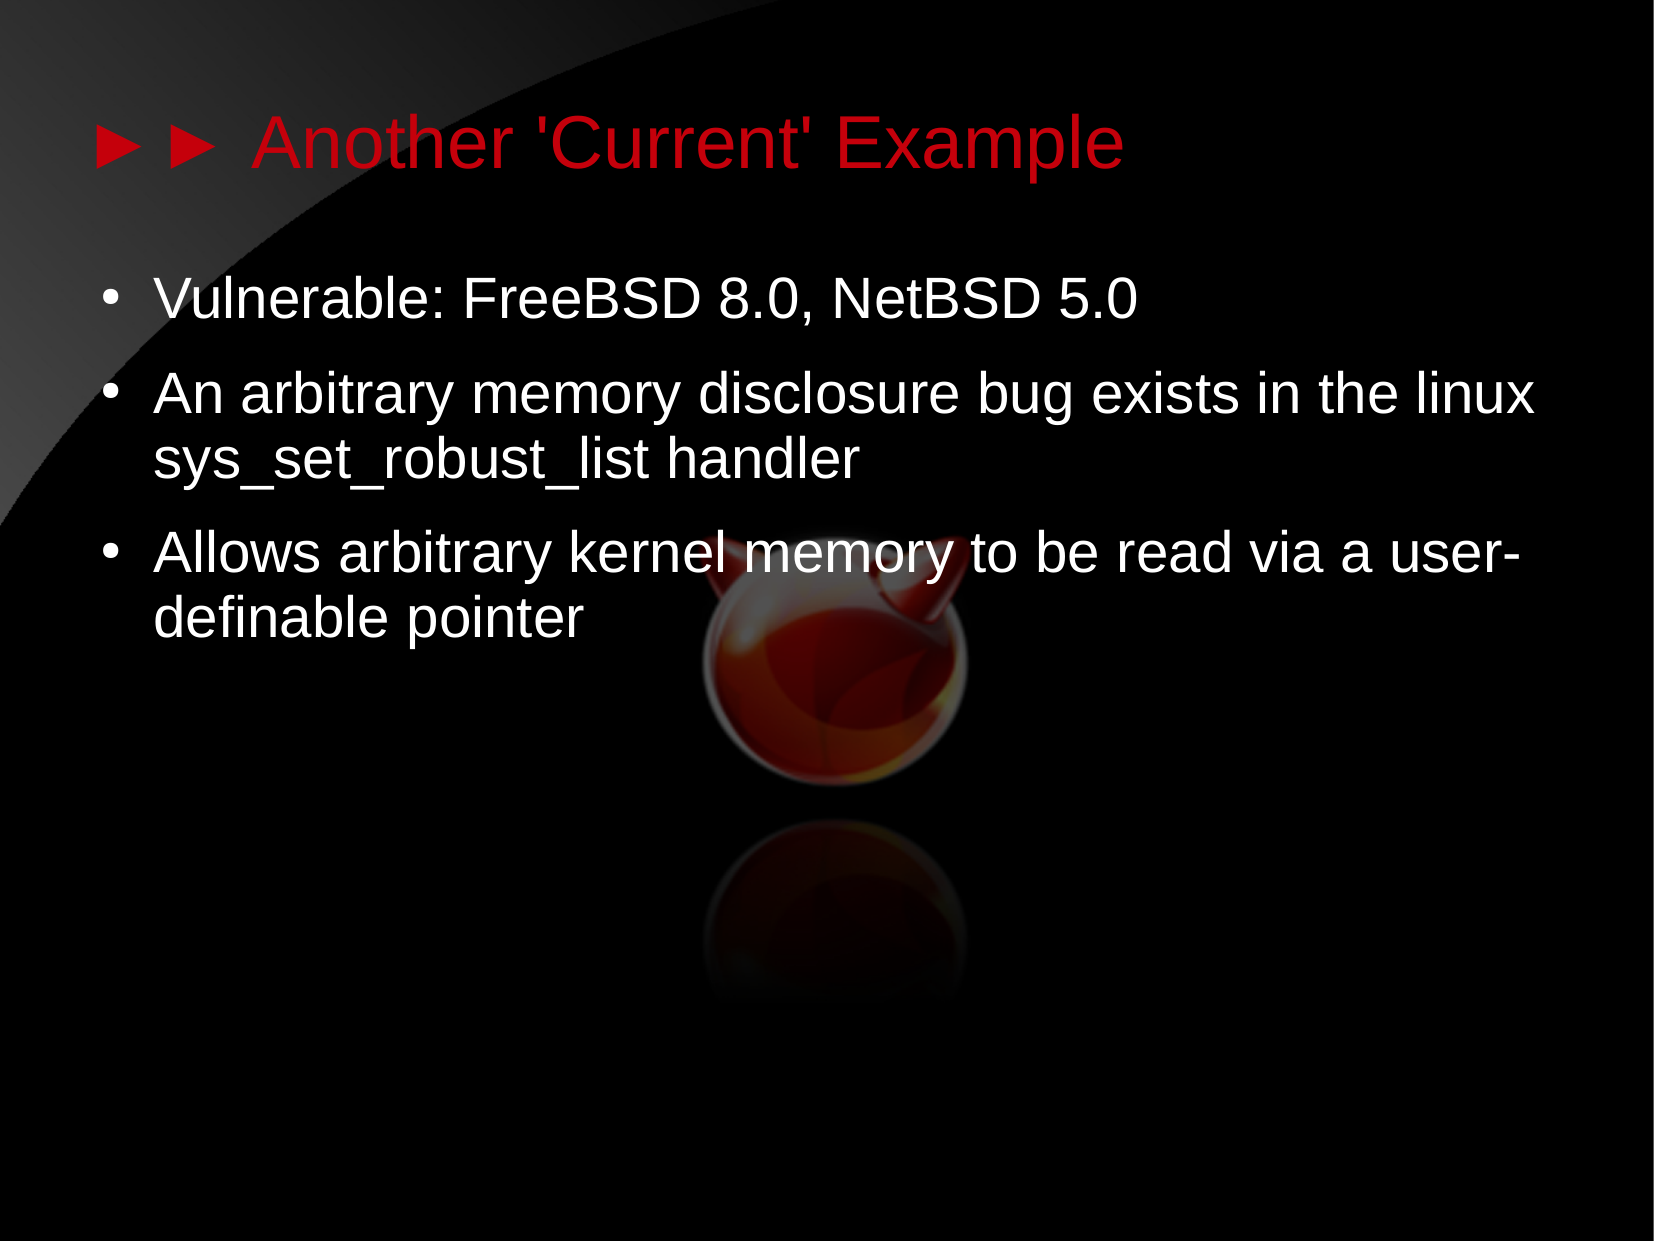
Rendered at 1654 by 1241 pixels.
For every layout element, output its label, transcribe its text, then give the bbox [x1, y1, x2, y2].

picture [0, 0, 1654, 1241]
title ►► Another 'Current' Example [82, 49, 1571, 237]
list Vulnerable: FreeBSD 8.0, NetBSD 5.0 An arbitrary memory disclosure bug exists in the linux sys_set_robust_list handler Allows arbitrary kernel memory to be read via a user-definable pointer [82, 265, 1571, 1152]
